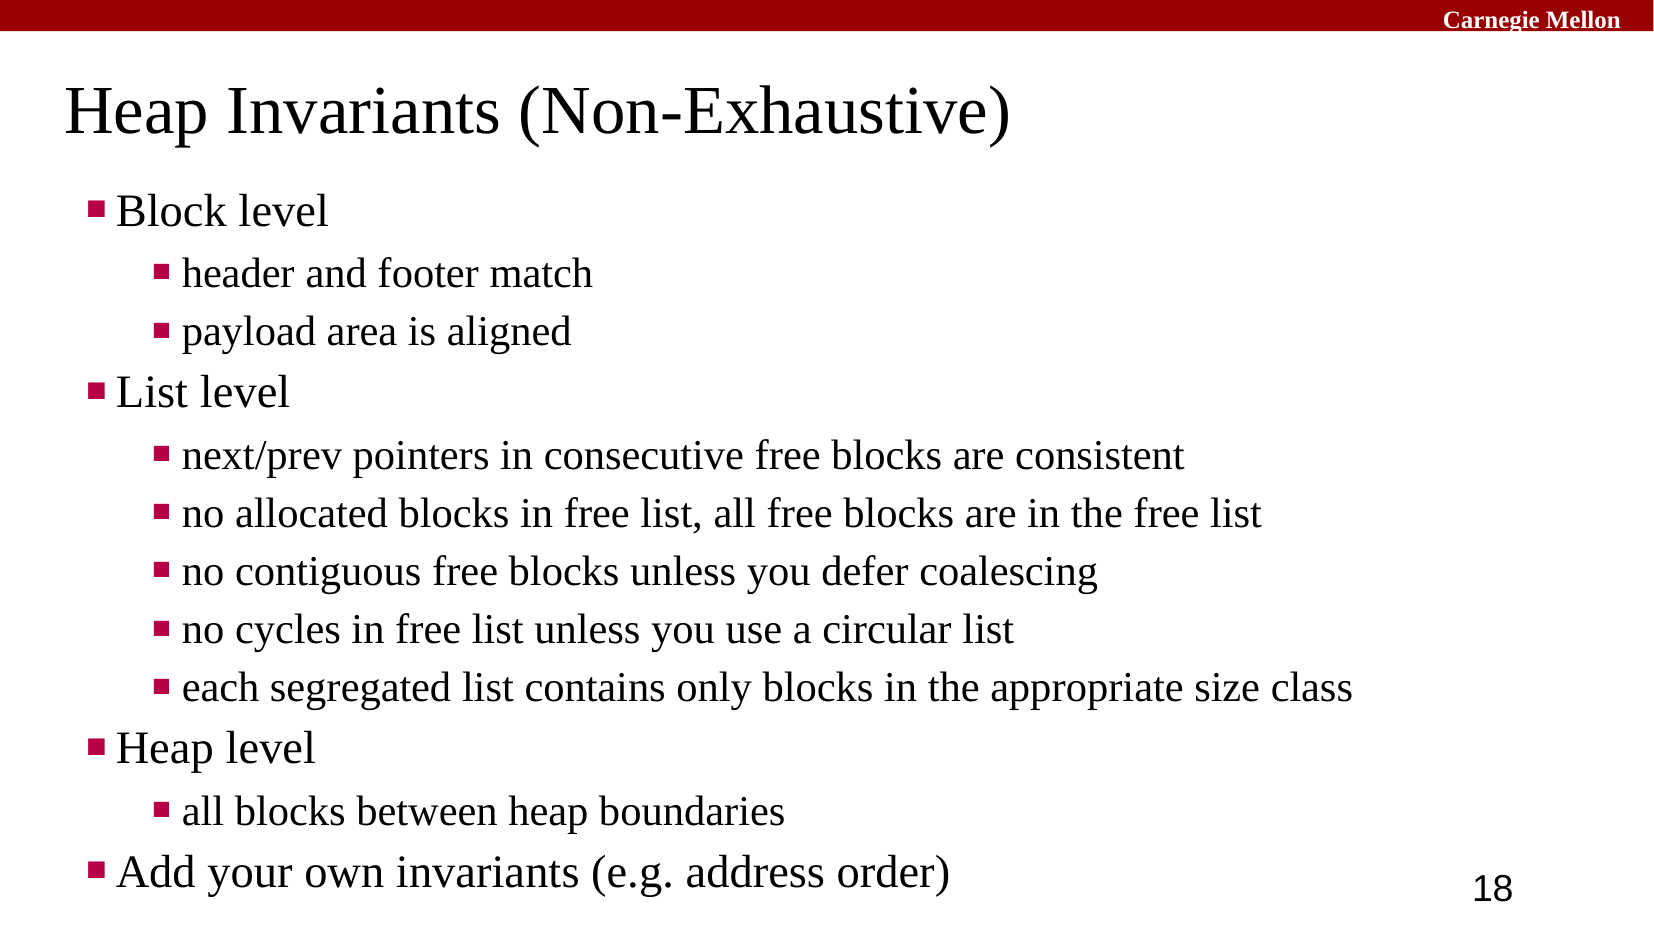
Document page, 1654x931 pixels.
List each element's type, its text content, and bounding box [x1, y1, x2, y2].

title Heap Invariants (Non-Exhaustive) [64, 58, 1576, 163]
list Block level header and footer match payload area is aligned List level next/prev pointers in consecutive free blocks are consistent no allocated blocks in free list, all free blocks are in the free list no contiguous free blocks unless you defer coalescing no cycles in free list unless you use a circular list each segregated list contains only blocks in the appropriate size class Heap level all blocks between heap boundaries Add your own invariants (e.g. address order) [71, 184, 1576, 901]
